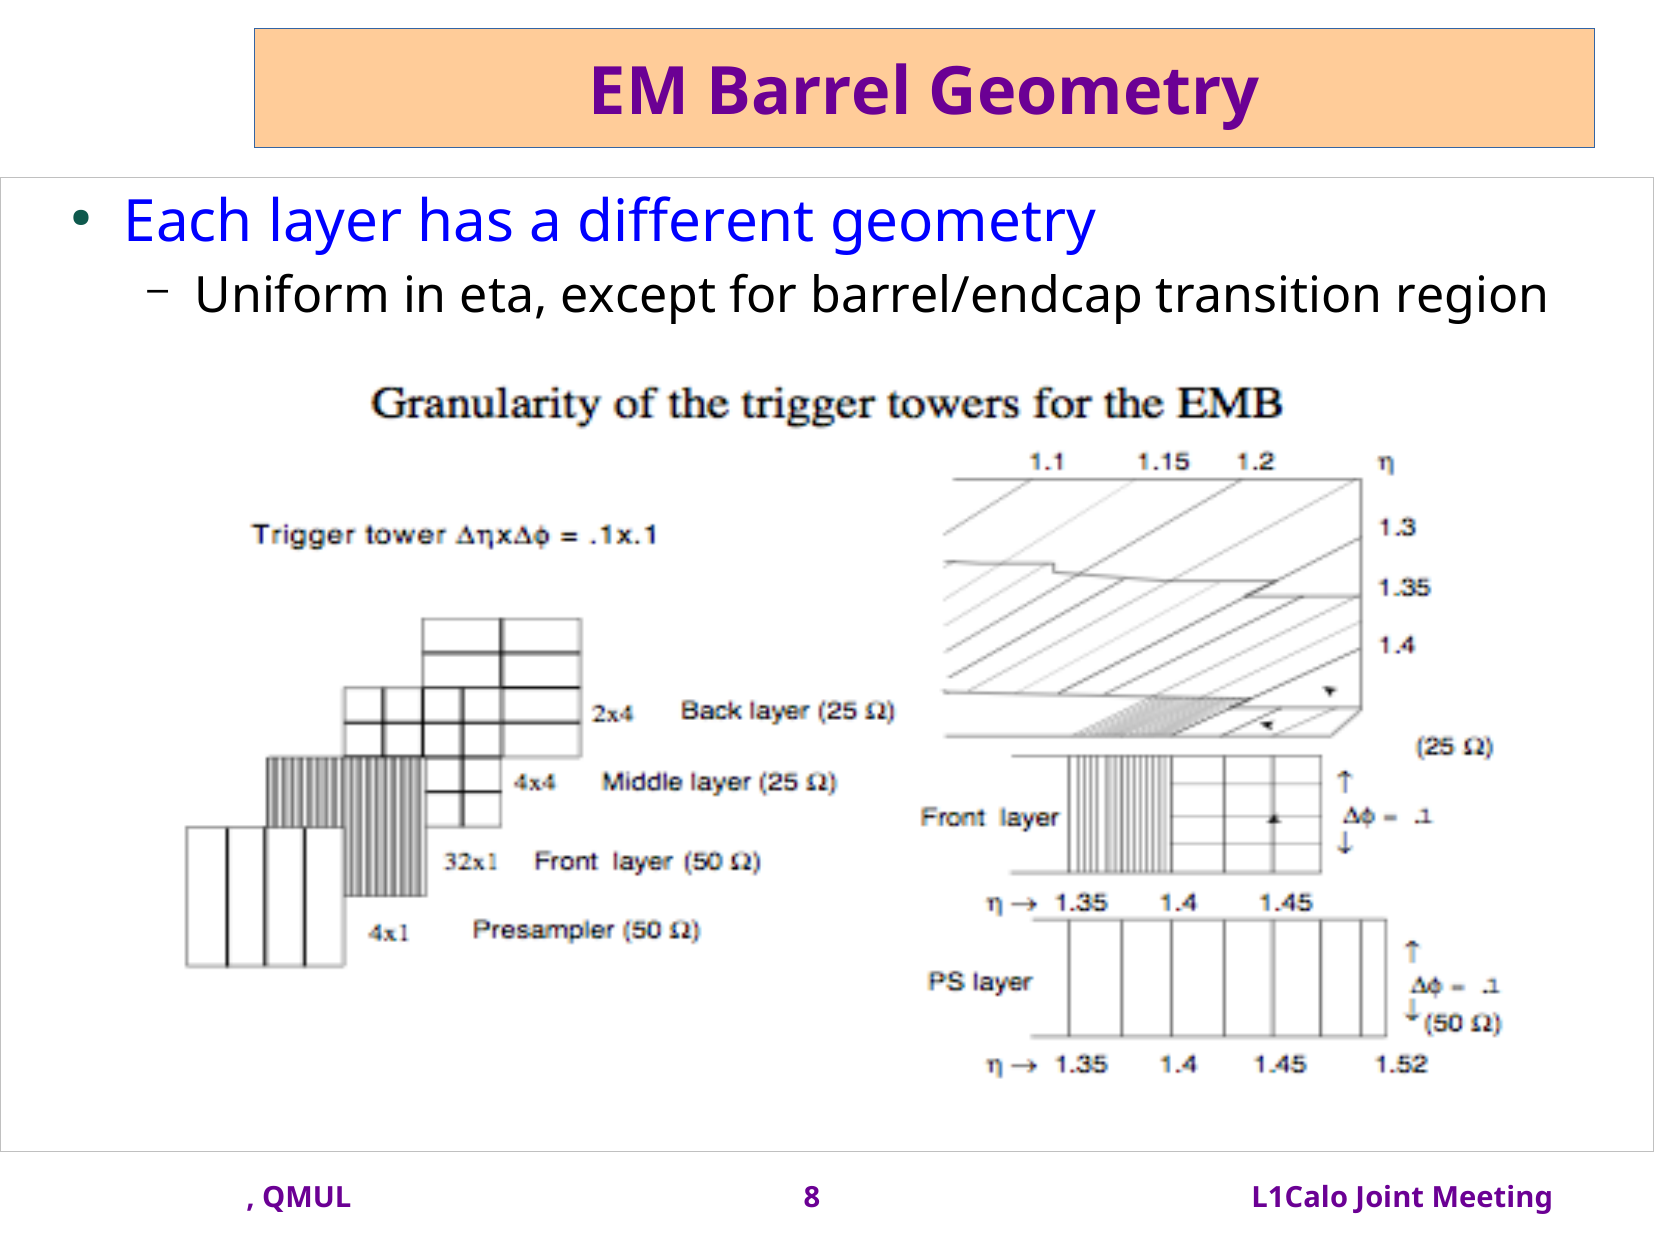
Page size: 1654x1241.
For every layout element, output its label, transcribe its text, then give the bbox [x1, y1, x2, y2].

list Each layer has a different geometry Uniform in eta, except for barrel/endcap transition region [52, 179, 1636, 494]
title EM Barrel Geometry [254, 28, 1595, 148]
picture [149, 372, 1522, 1109]
